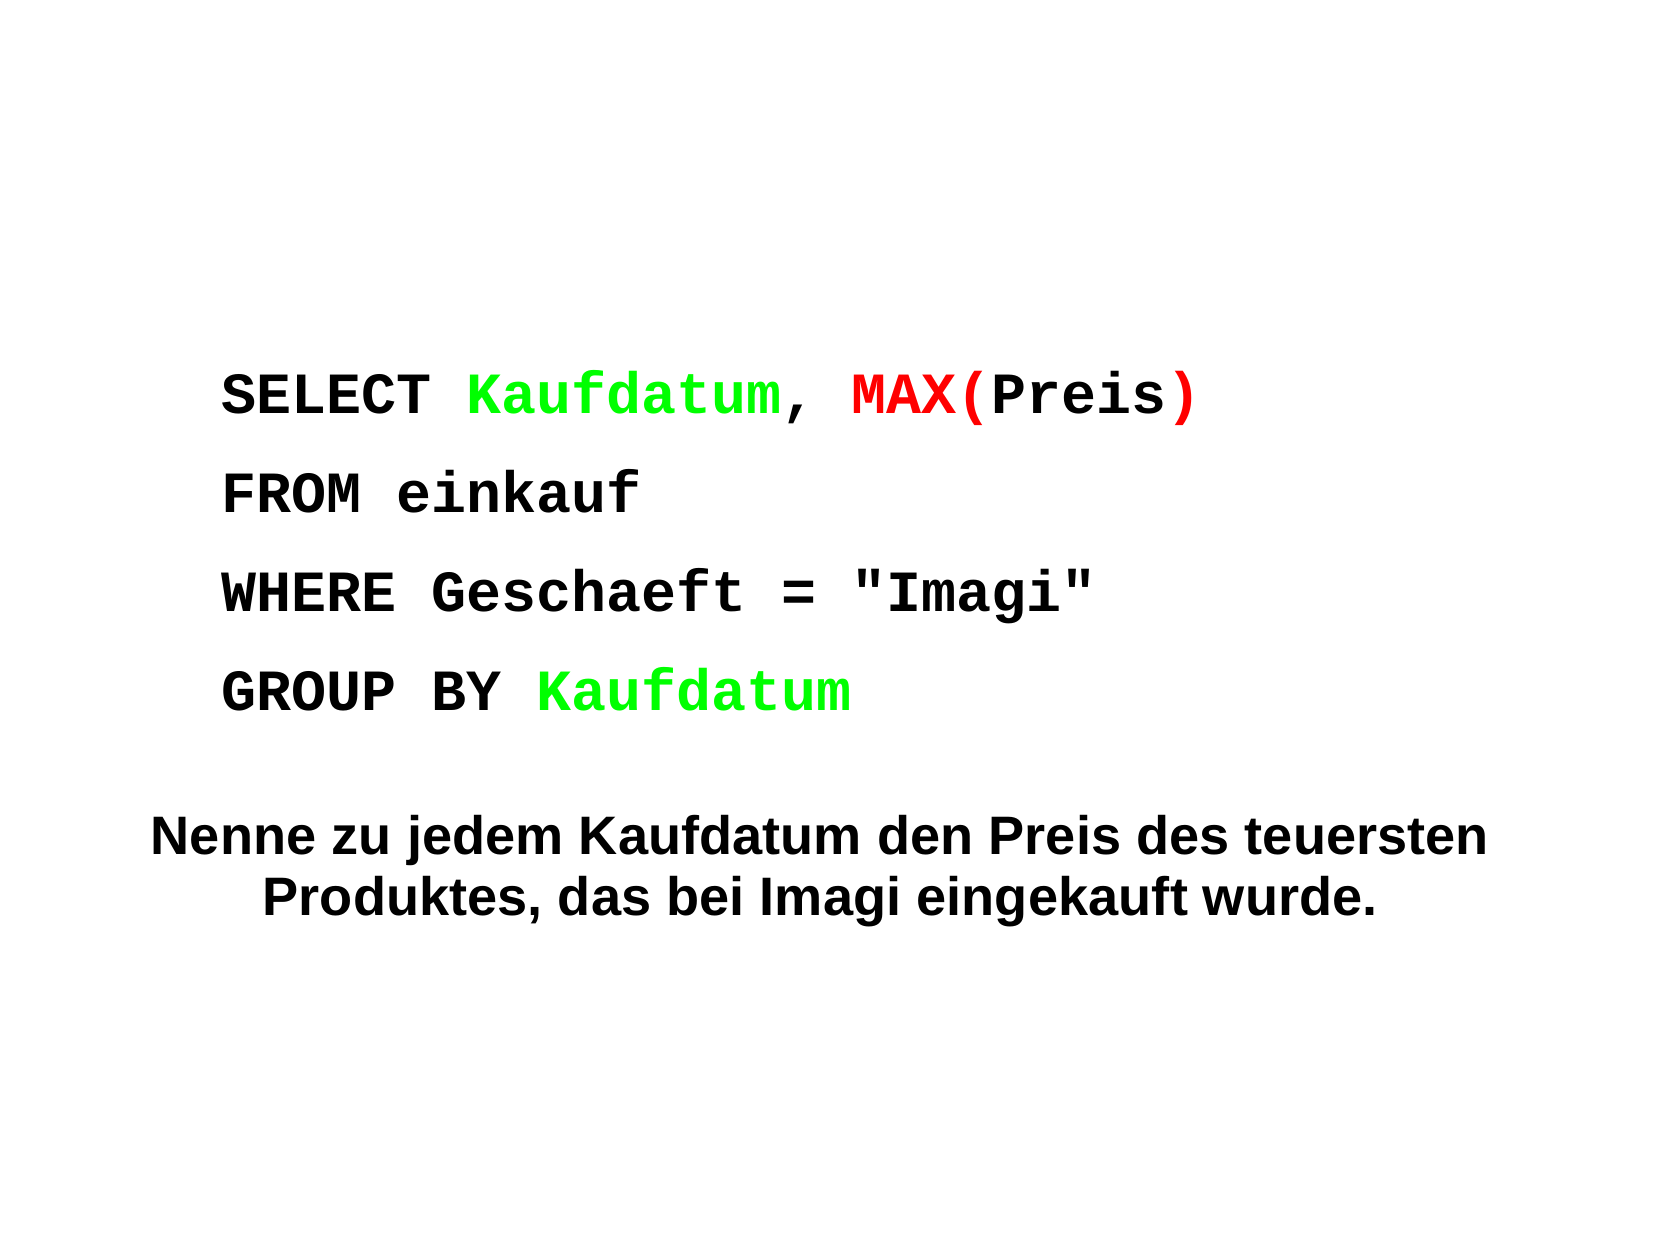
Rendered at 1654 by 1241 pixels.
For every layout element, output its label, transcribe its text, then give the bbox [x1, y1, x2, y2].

text_box SELECT Kaufdatum, MAX(Preis) FROM einkauf WHERE Geschaeft = "Imagi" GROUP BY Kaufdatum [206, 324, 1565, 706]
title Nenne zu jedem Kaufdatum den Preis des teuersten Produktes, das bei Imagi eingekauft wurde. [76, 787, 1566, 945]
